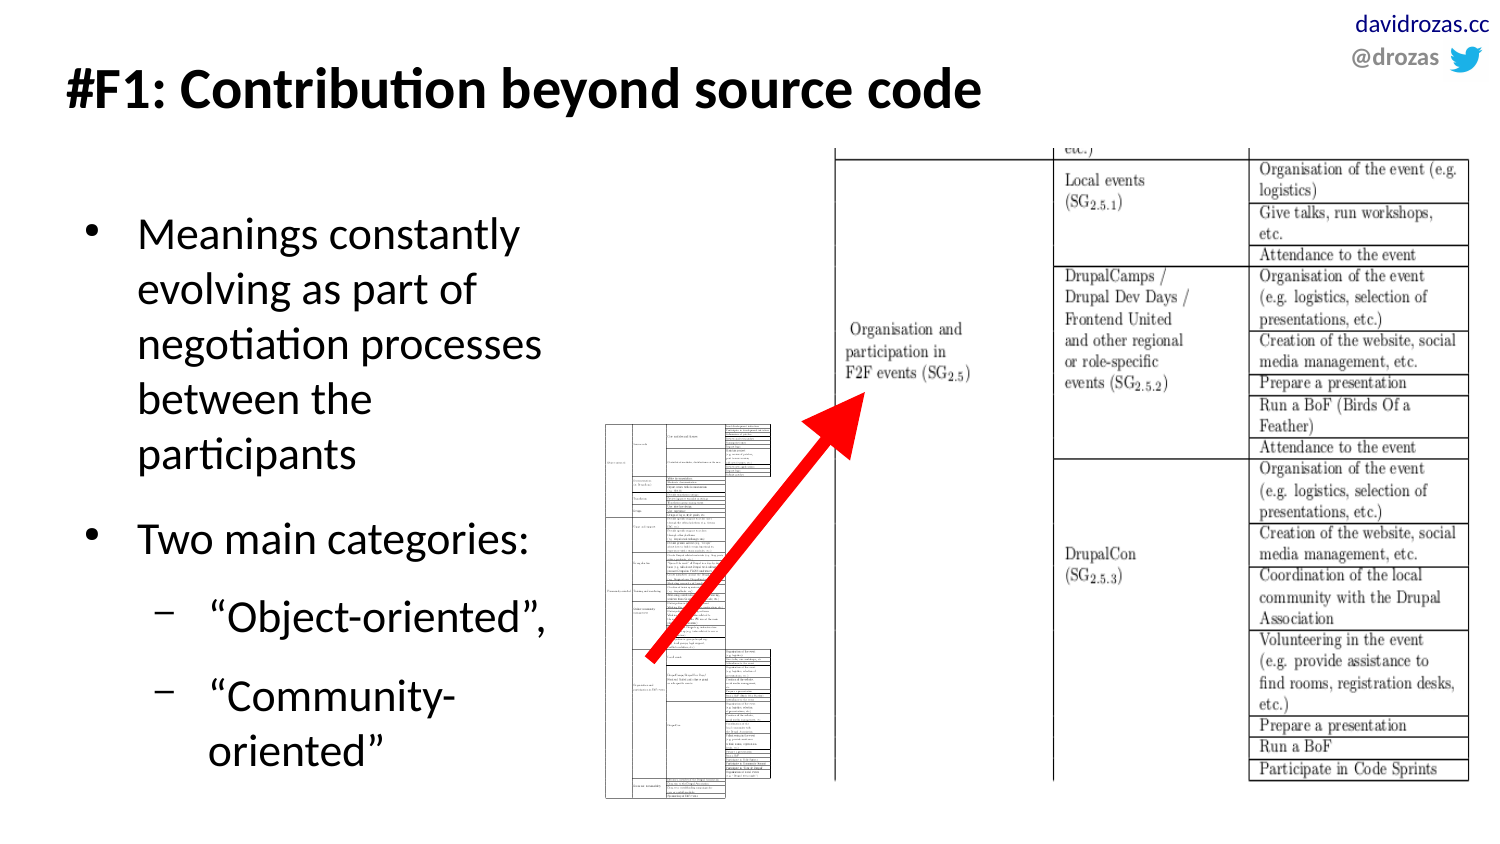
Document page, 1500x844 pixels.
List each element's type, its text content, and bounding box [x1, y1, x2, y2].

picture [590, 413, 780, 801]
picture [1443, 46, 1489, 82]
list Meanings constantly evolving as part of negotiation processes between the participants Two main categories: “Object-oriented”, “Community-oriented” [51, 189, 615, 792]
text_box davidrozas.cc [1340, 5, 1500, 46]
text_box @drozas [1330, 37, 1443, 73]
picture [814, 148, 1480, 804]
picture [814, 433, 819, 444]
title #F1: Contribution beyond source code [51, 35, 1449, 130]
